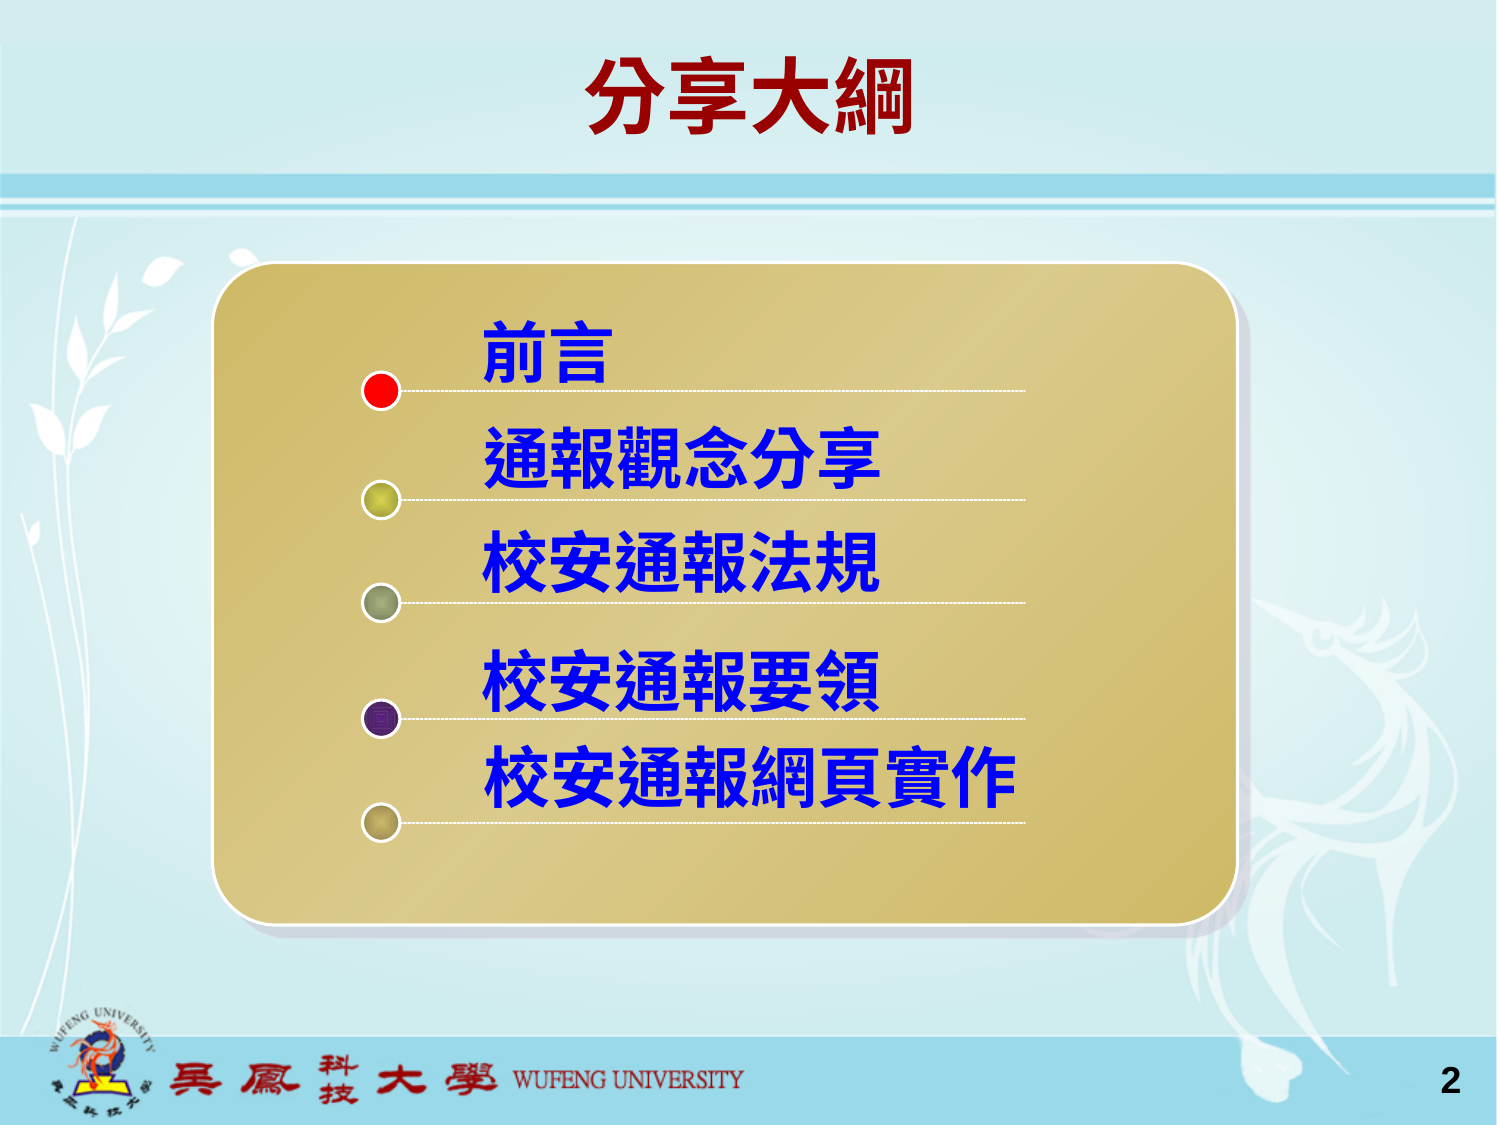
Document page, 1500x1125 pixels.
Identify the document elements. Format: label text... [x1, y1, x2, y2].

text_box 通報觀念分享 [468, 409, 899, 505]
text_box 校安通報要領 [466, 631, 928, 728]
title 分享大綱 [0, 0, 1500, 188]
text_box 前言 [467, 302, 631, 399]
text_box <number> [1126, 1048, 1477, 1125]
text_box 校安通報法規 [466, 513, 928, 609]
text_box [212, 262, 1238, 926]
text_box 校安通報網頁實作 [468, 727, 1033, 824]
picture [0, 188, 1500, 1125]
